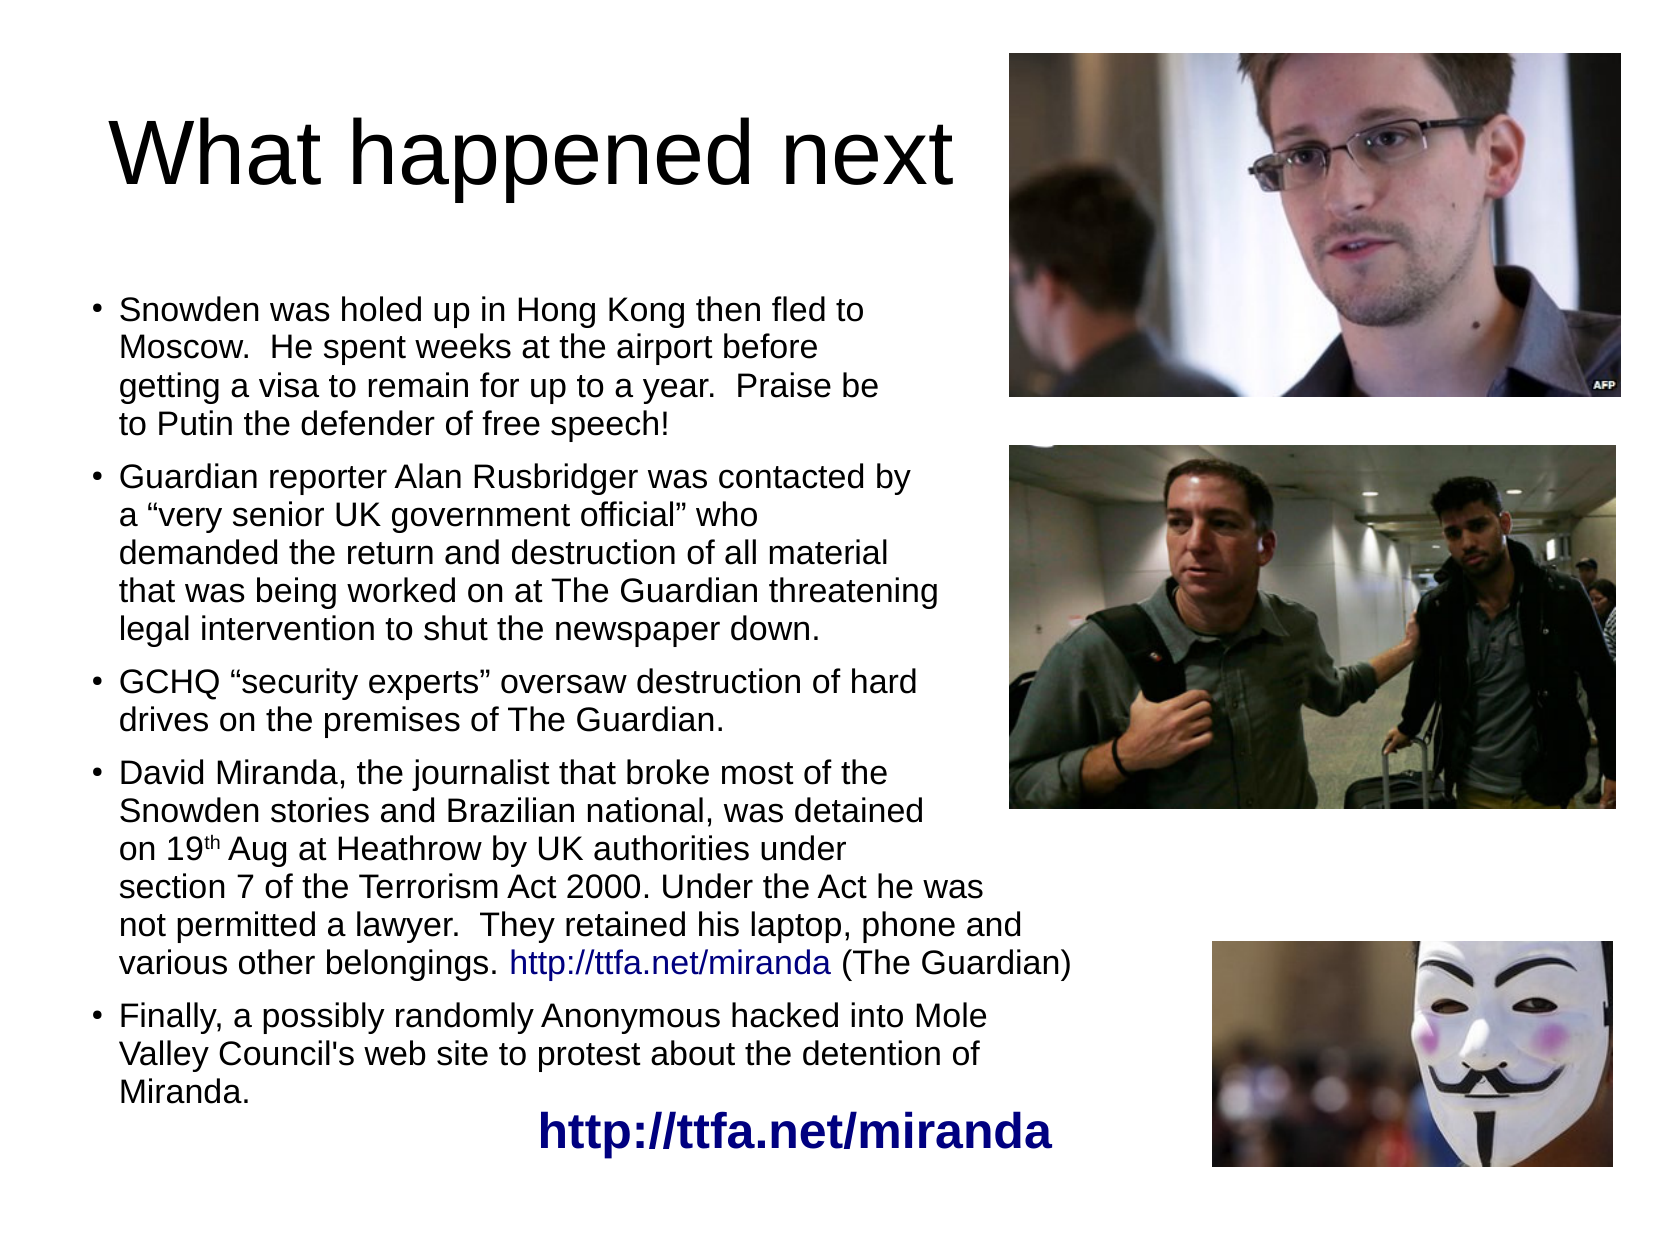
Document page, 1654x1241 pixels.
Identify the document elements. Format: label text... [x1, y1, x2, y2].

list Snowden was holed up in Hong Kong then fled to Moscow. He spent weeks at the airport before getting a visa to remain for up to a year. Praise be to Putin the defender of free speech! Guardian reporter Alan Rusbridger was contacted by a “very senior UK government official” who demanded the return and destruction of all material that was being worked on at The Guardian threatening legal intervention to shut the newspaper down. GCHQ “security experts” oversaw destruction of hard drives on the premises of The Guardian. David Miranda, the journalist that broke most of the Snowden stories and Brazilian national, was detained on 19th Aug at Heathrow by UK authorities under section 7 of the Terrorism Act 2000. Under the Act he was not permitted a lawyer. They retained his laptop, phone and various other belongings. http://ttfa.net/miranda (The Guardian) Finally, a possibly randomly Anonymous hacked into Mole Valley Council's web site to protest about the detention of Miranda. [82, 290, 1571, 1164]
text_box http://ttfa.net/miranda [522, 1095, 1149, 1167]
title What happened next [0, 49, 1276, 257]
picture [1009, 53, 1621, 397]
picture [1212, 941, 1613, 1167]
picture [1009, 445, 1616, 809]
